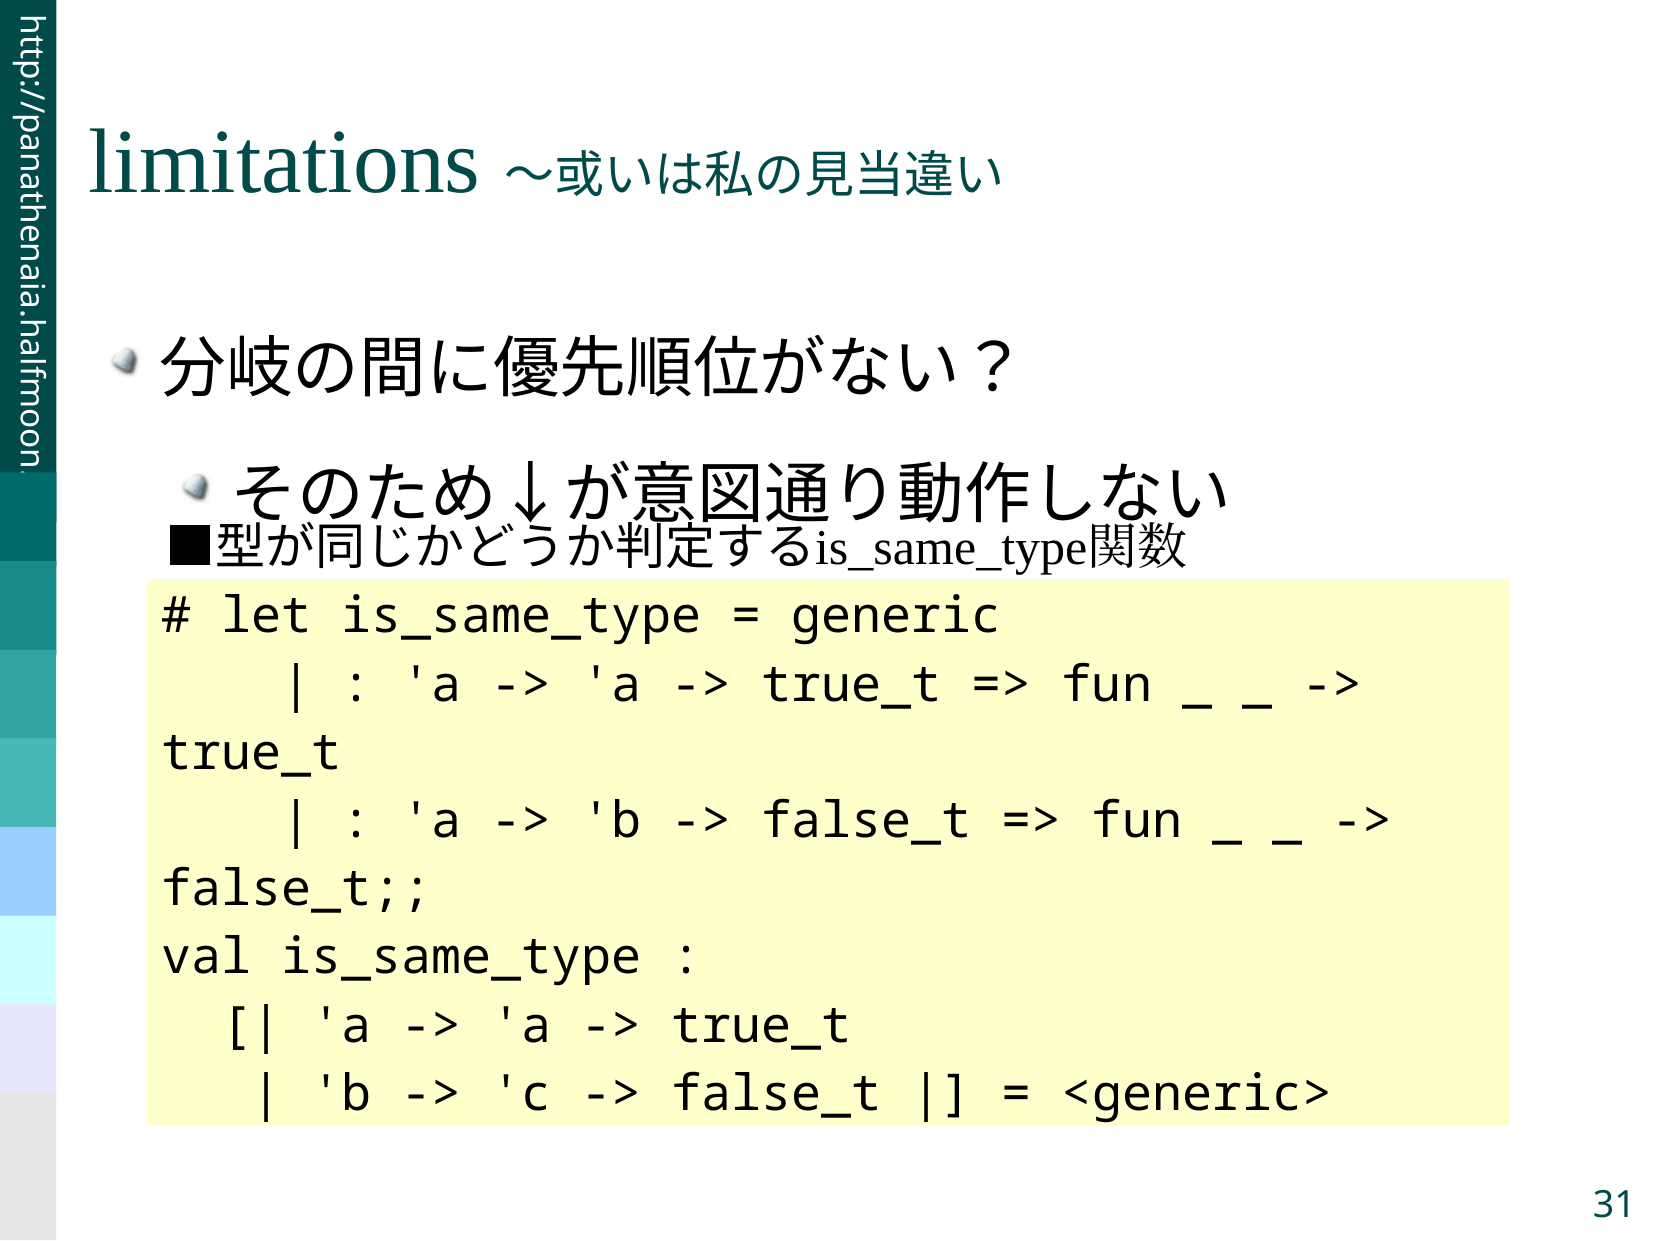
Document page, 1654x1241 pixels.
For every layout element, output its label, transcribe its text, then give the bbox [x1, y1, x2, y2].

text_box ■型が同じかどうか判定するis_same_type関数 [150, 506, 1467, 563]
text_box # let is_same_type = generic | : 'a -> 'a -> true_t => fun _ _ -> true_t | : 'a -> 'b -> false_t => fun _ _ -> false_t;; val is_same_type : [| 'a -> 'a -> true_t | 'b -> 'c -> false_t |] = <generic> [146, 579, 1510, 883]
title limitations 〜或いは私の見当違い [88, 57, 1577, 265]
list 分岐の間に優先順位がない？ そのため↓が意図通り動作しない [88, 313, 1577, 1133]
